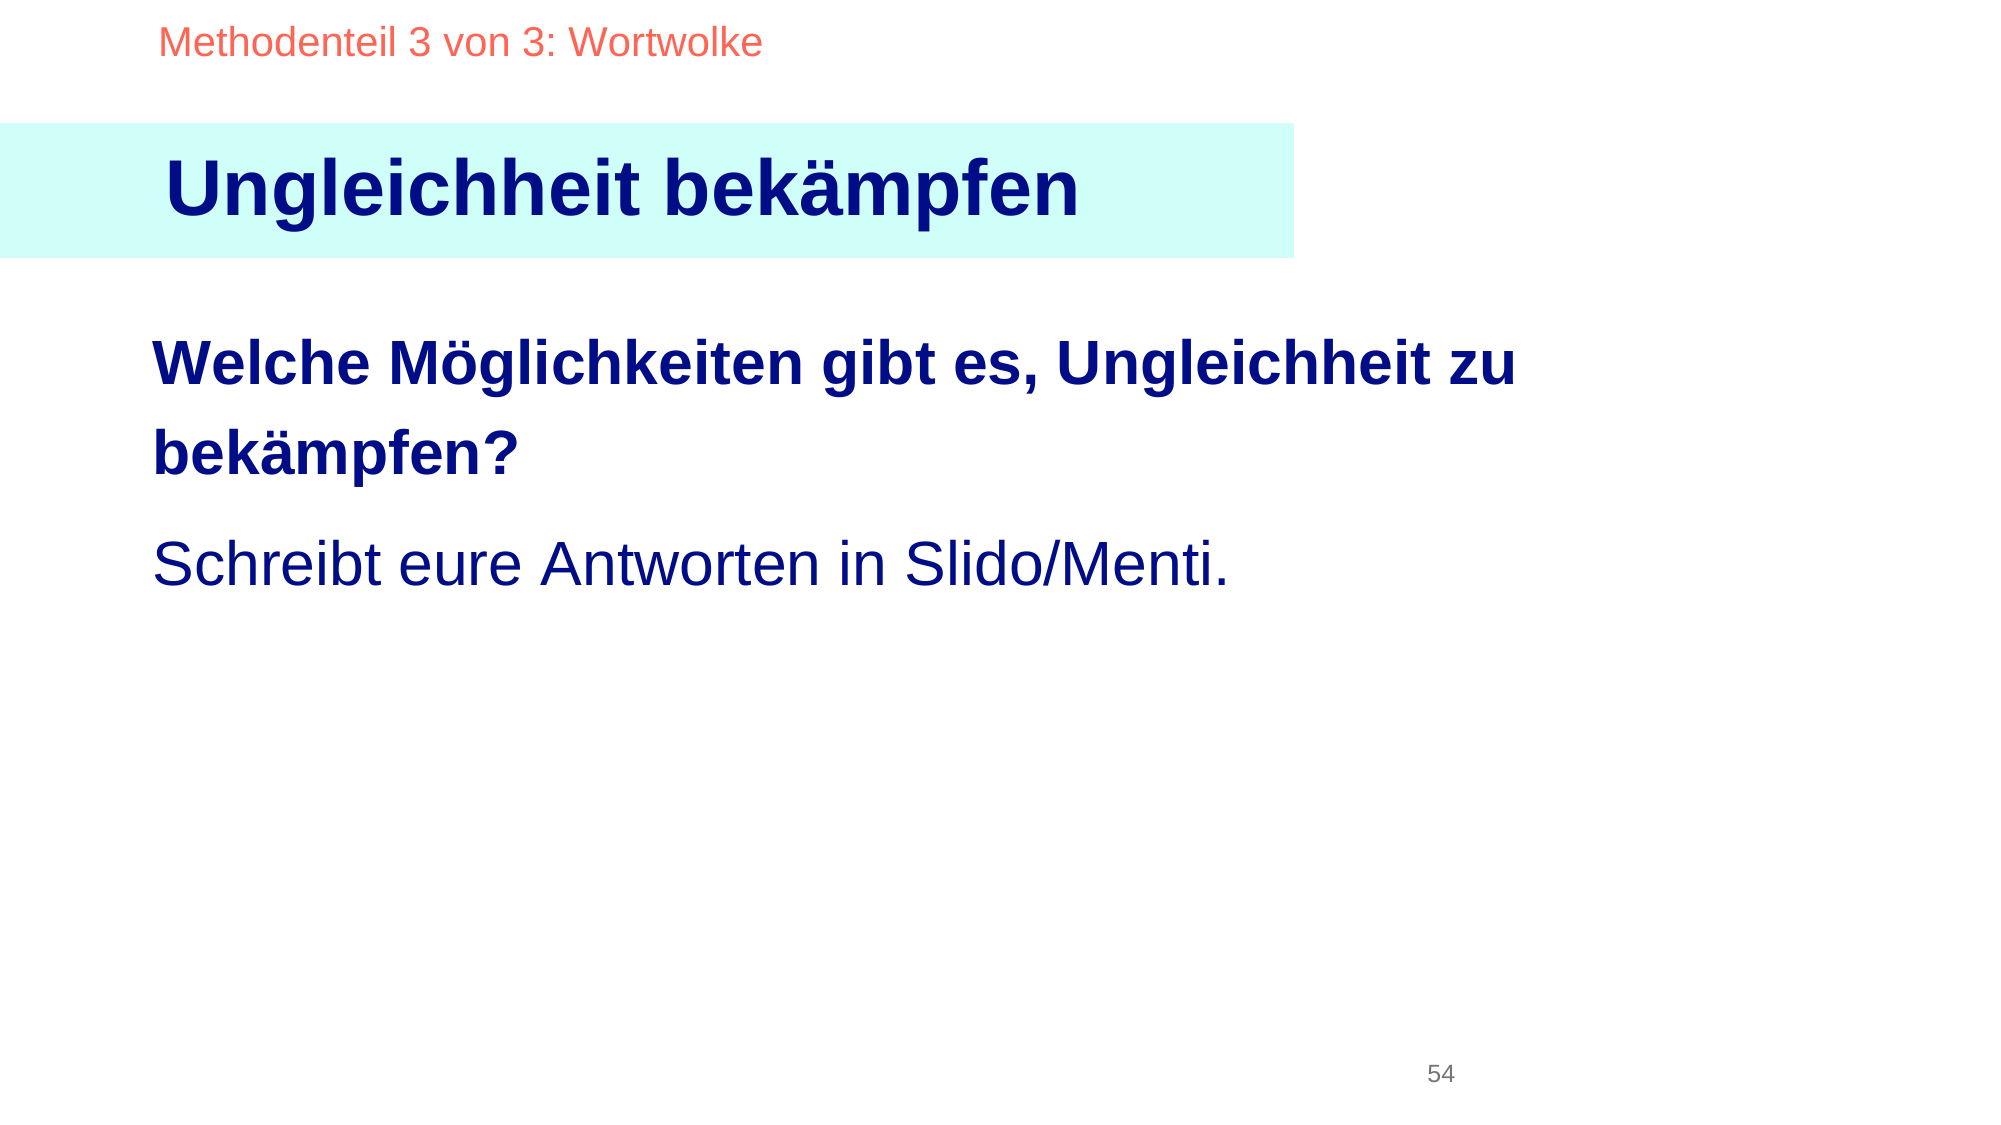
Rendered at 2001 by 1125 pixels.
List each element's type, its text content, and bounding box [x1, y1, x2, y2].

list Methodenteil 3 von 3: Wortwolke [105, 12, 1242, 93]
list Welche Möglichkeiten gibt es, Ungleichheit zu bekämpfen? Schreibt eure Antworten in Slido/Menti. [137, 299, 1863, 1014]
list Ungleichheit bekämpfen [150, 126, 1331, 255]
